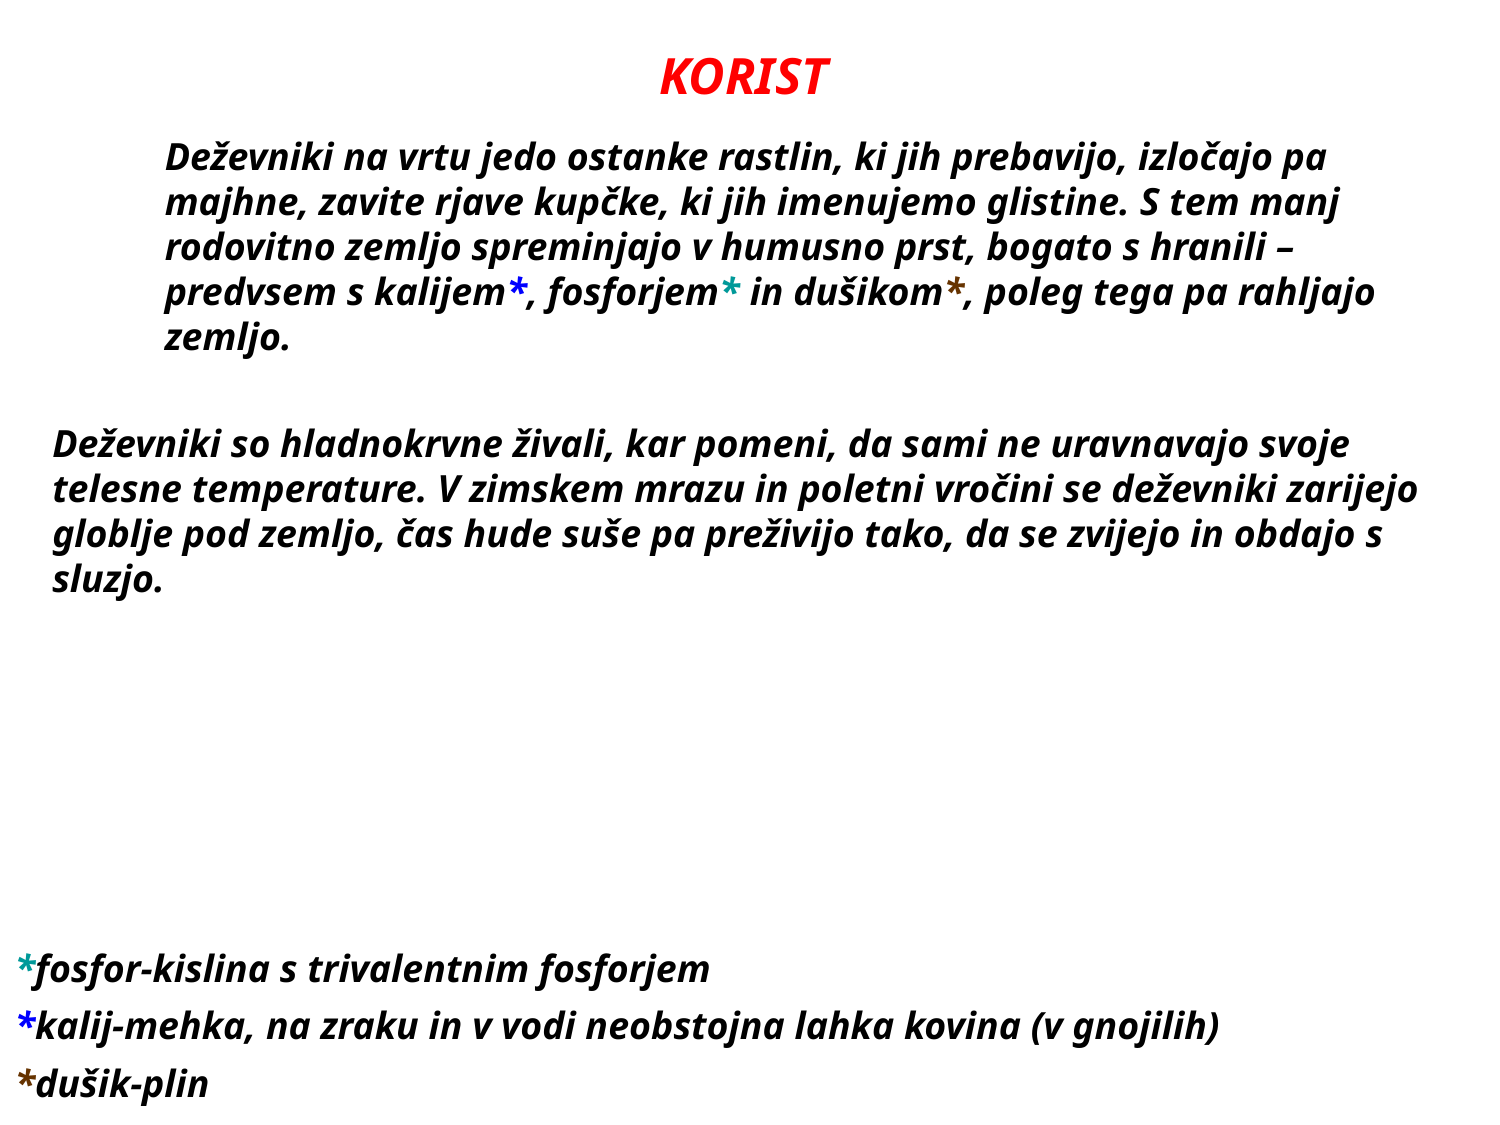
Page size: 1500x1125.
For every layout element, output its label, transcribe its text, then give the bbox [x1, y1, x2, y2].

text_box KORIST [362, 37, 1125, 113]
text_box Deževniki na vrtu jedo ostanke rastlin, ki jih prebavijo, izločajo pa majhne, zavite rjave kupčke, ki jih imenujemo glistine. S tem manj rodovitno zemljo spreminjajo v humusno prst, bogato s hranili – predvsem s kalijem*, fosforjem* in dušikom*, poleg tega pa rahljajo zemljo. [150, 125, 1398, 366]
text_box *fosfor-kislina s trivalentnim fosforjem *kalij-mehka, na zraku in v vodi neobstojna lahka kovina (v gnojilih) *dušik-plin [0, 937, 1500, 1113]
text_box Deževniki so hladnokrvne živali, kar pomeni, da sami ne uravnavajo svoje telesne temperature. V zimskem mrazu in poletni vročini se deževniki zarijejo globlje pod zemljo, čas hude suše pa preživijo tako, da se zvijejo in obdajo s sluzjo. [37, 412, 1447, 608]
